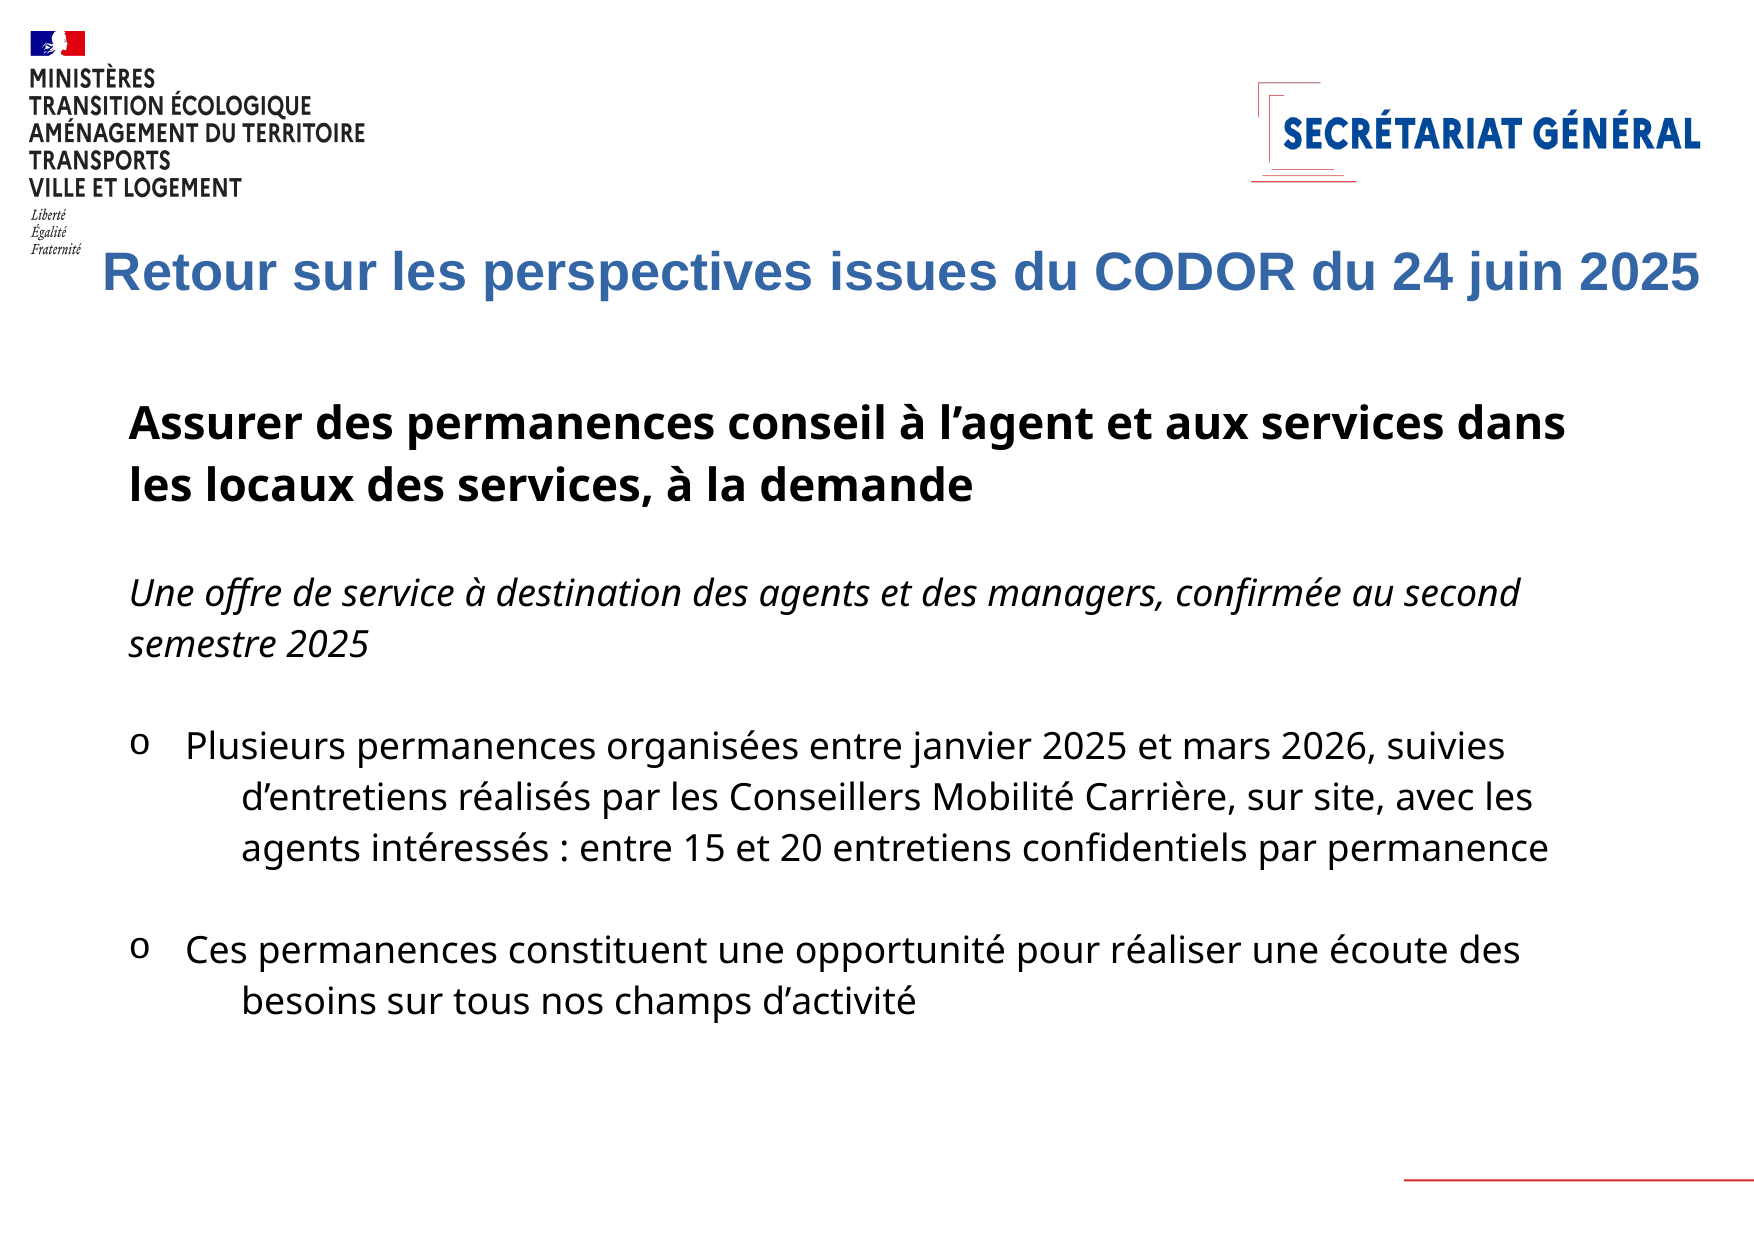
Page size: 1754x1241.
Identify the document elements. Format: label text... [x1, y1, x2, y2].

title Retour sur les perspectives issues du CODOR du 24 juin 2025 [86, 220, 1720, 317]
text_box Assurer des permanences conseil à l’agent et aux services dans les locaux des services, à la demande Une offre de service à destination des agents et des managers, confirmée au second semestre 2025 Plusieurs permanences organisées entre janvier 2025 et mars 2026, suivies d’entretiens réalisés par les Conseillers Mobilité Carrière, sur site, avec les agents intéressés : entre 15 et 20 entretiens confidentiels par permanence Ces permanences constituent une opportunité pour réaliser une écoute des besoins sur tous nos champs d’activité [113, 382, 1607, 1152]
picture [1230, 56, 1717, 204]
picture [11, 6, 384, 279]
